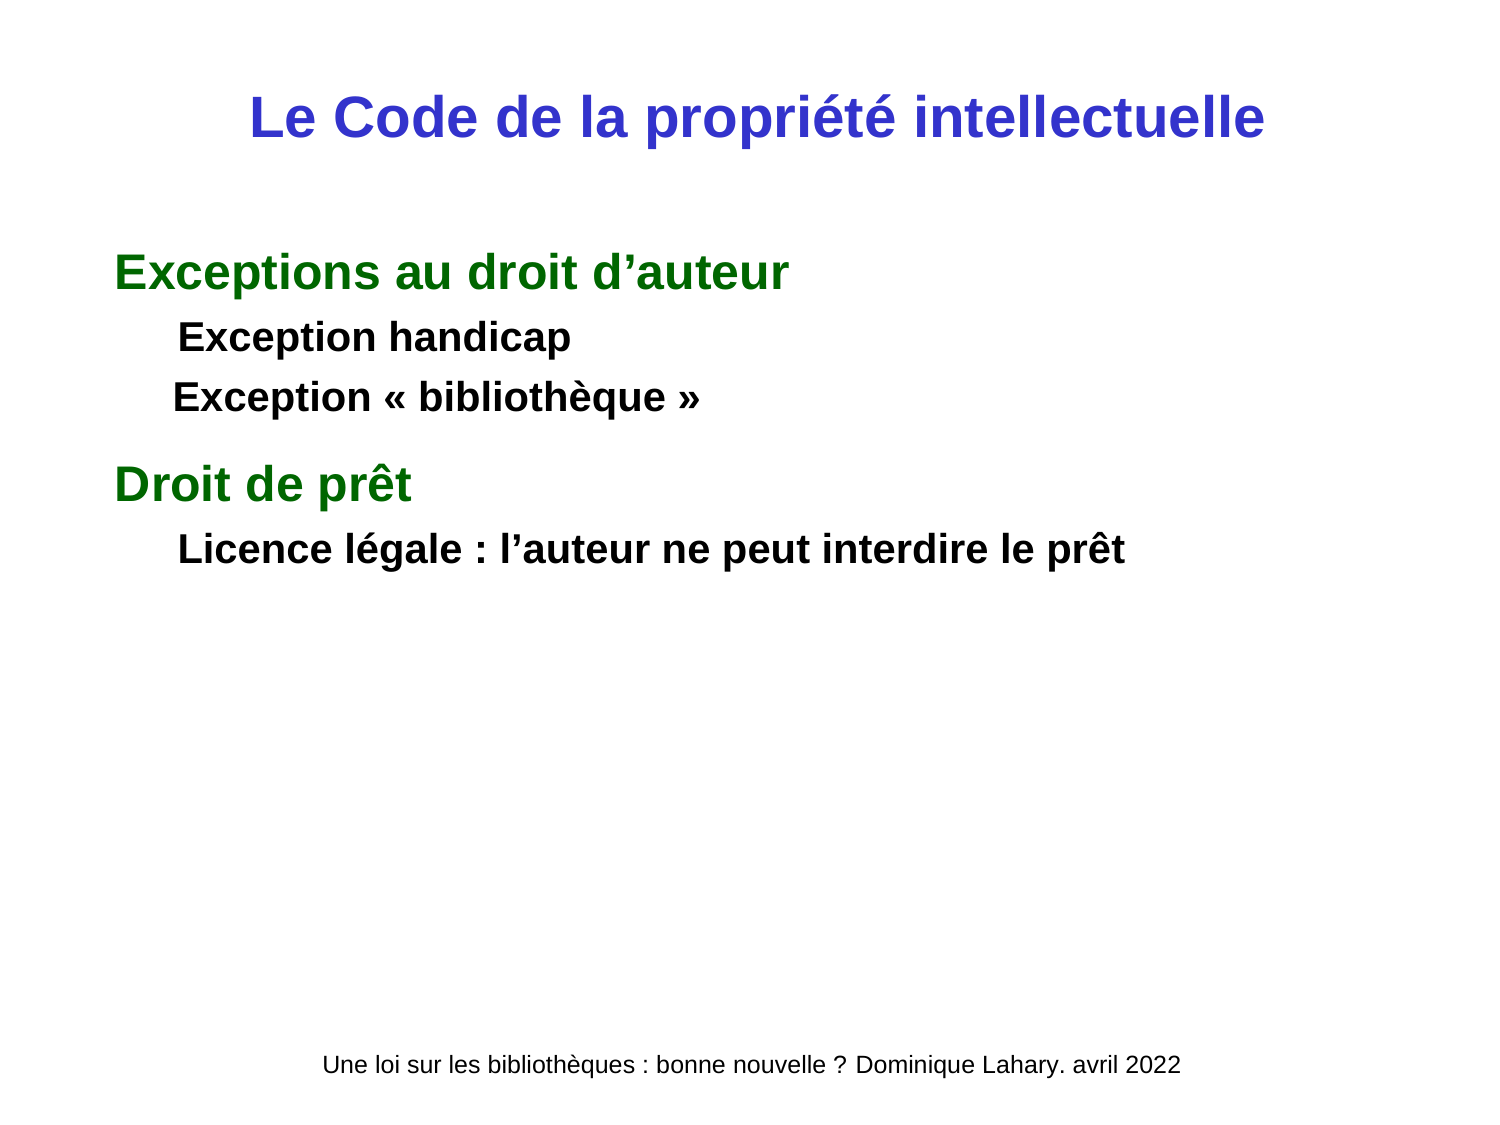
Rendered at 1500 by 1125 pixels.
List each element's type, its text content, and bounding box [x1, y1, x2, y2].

text_box Une loi sur les bibliothèques : bonne nouvelle ? Dominique Lahary. avril 2022 [52, 1041, 1453, 1117]
title Le Code de la propriété intellectuelle [64, 54, 1453, 173]
text_box Exceptions au droit d’auteur Exception handicap Exception « bibliothèque » Droit de prêt Licence légale : l’auteur ne peut interdire le prêt [100, 231, 1400, 580]
